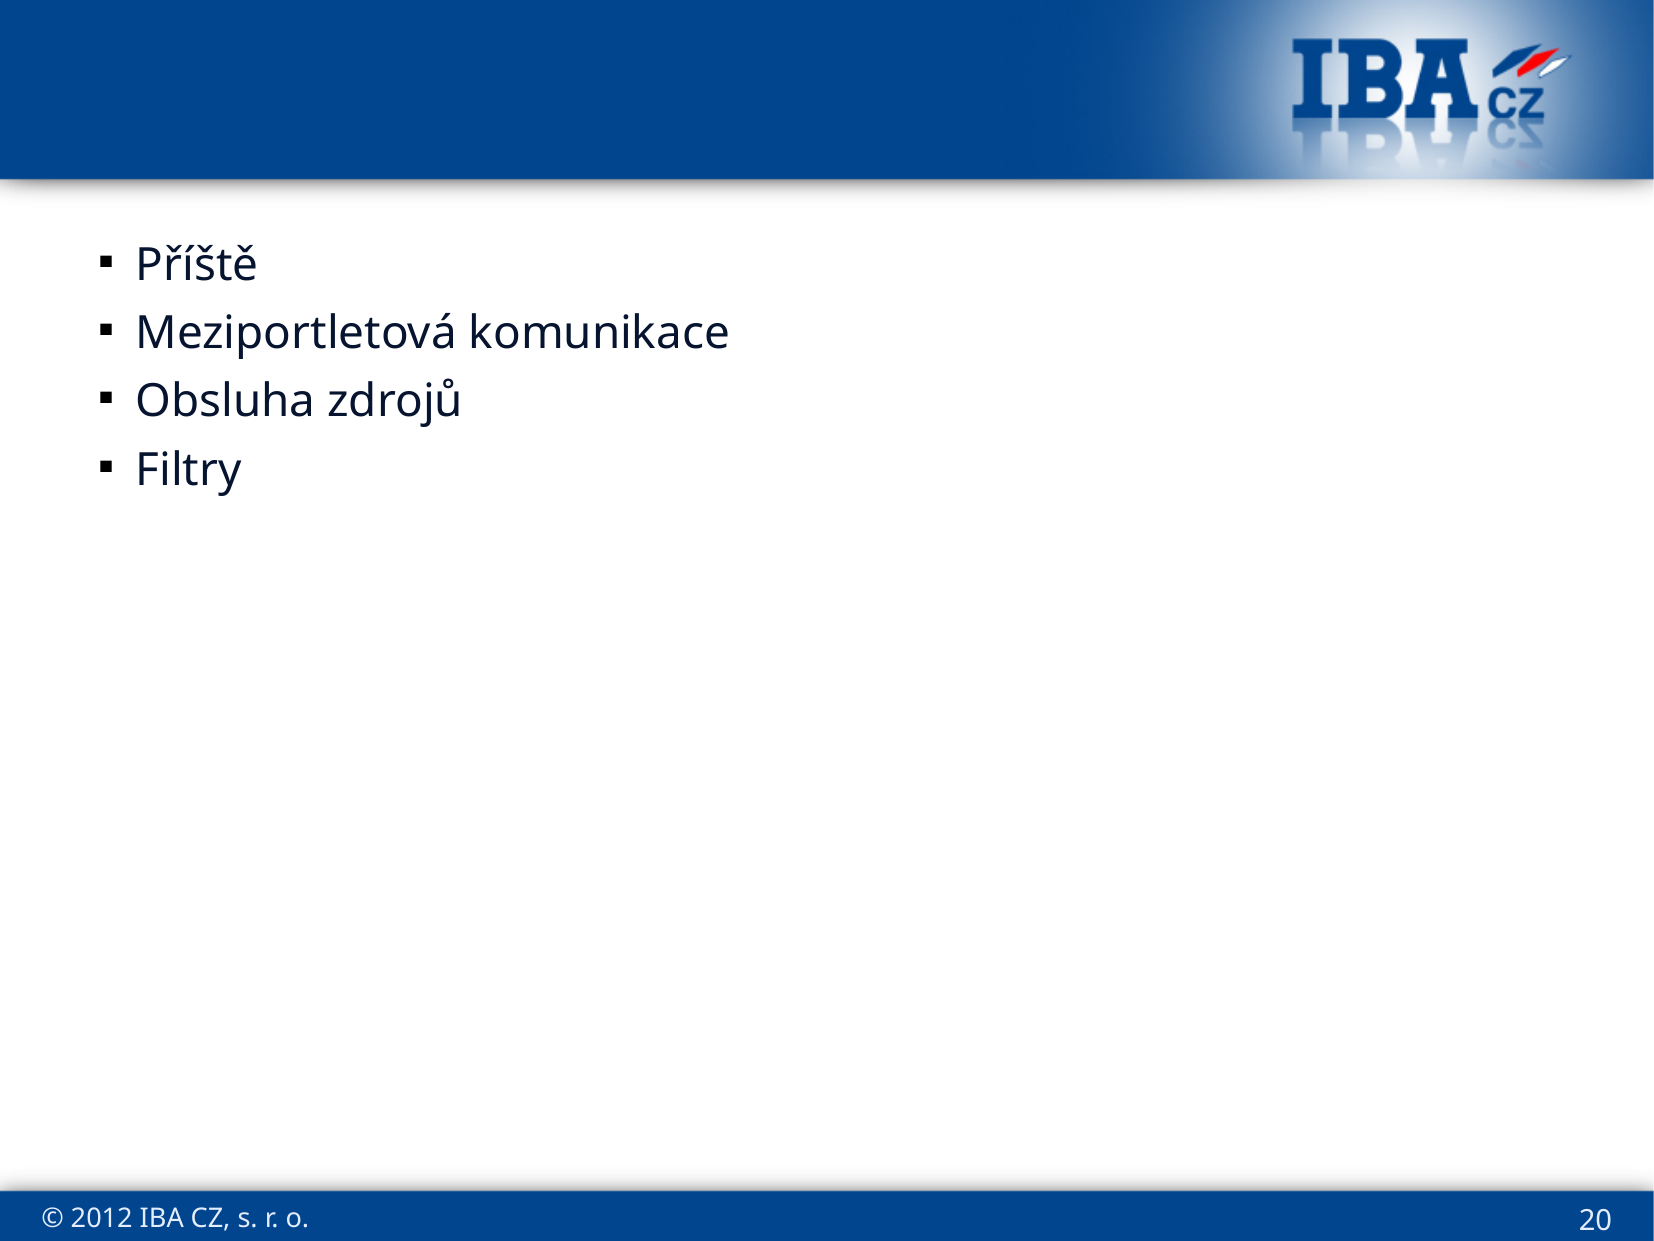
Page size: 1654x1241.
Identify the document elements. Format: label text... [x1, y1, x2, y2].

picture [0, 0, 1654, 1241]
list Příště Meziportletová komunikace Obsluha zdrojů Filtry [82, 231, 1571, 1137]
